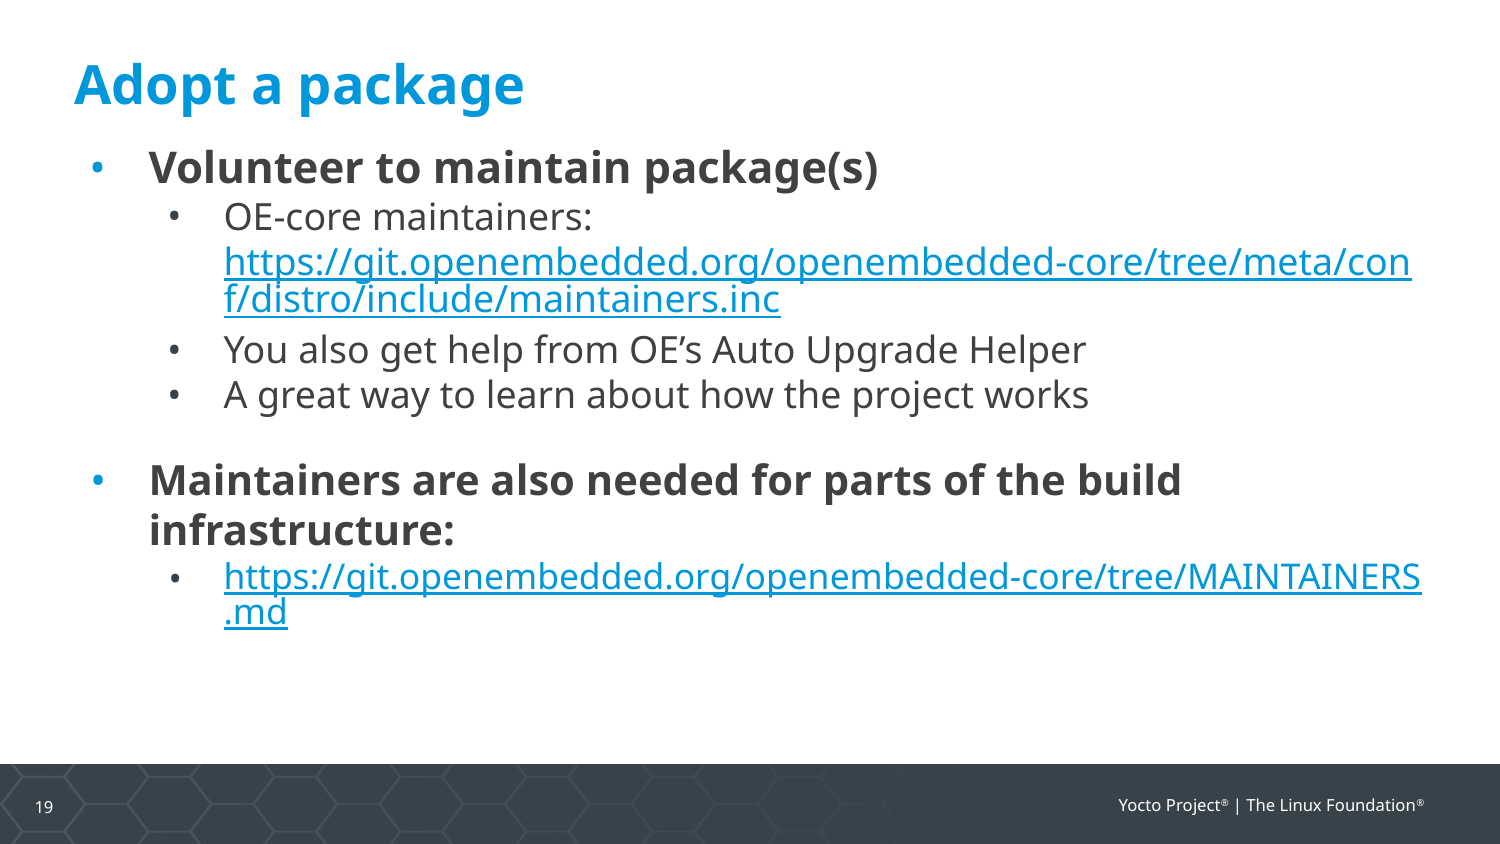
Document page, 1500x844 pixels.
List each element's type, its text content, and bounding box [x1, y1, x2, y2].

title Adopt a package [74, 50, 1425, 140]
list Volunteer to maintain package(s) OE-core maintainers: https://git.openembedded.org/openembedded-core/tree/meta/conf/distro/include/maintainers.inc You also get help from OE’s Auto Upgrade Helper A great way to learn about how the project works Maintainers are also needed for parts of the build infrastructure: https://git.openembedded.org/openembedded-core/tree/MAINTAINERS.md [73, 140, 1425, 728]
picture [0, 0, 1500, 844]
